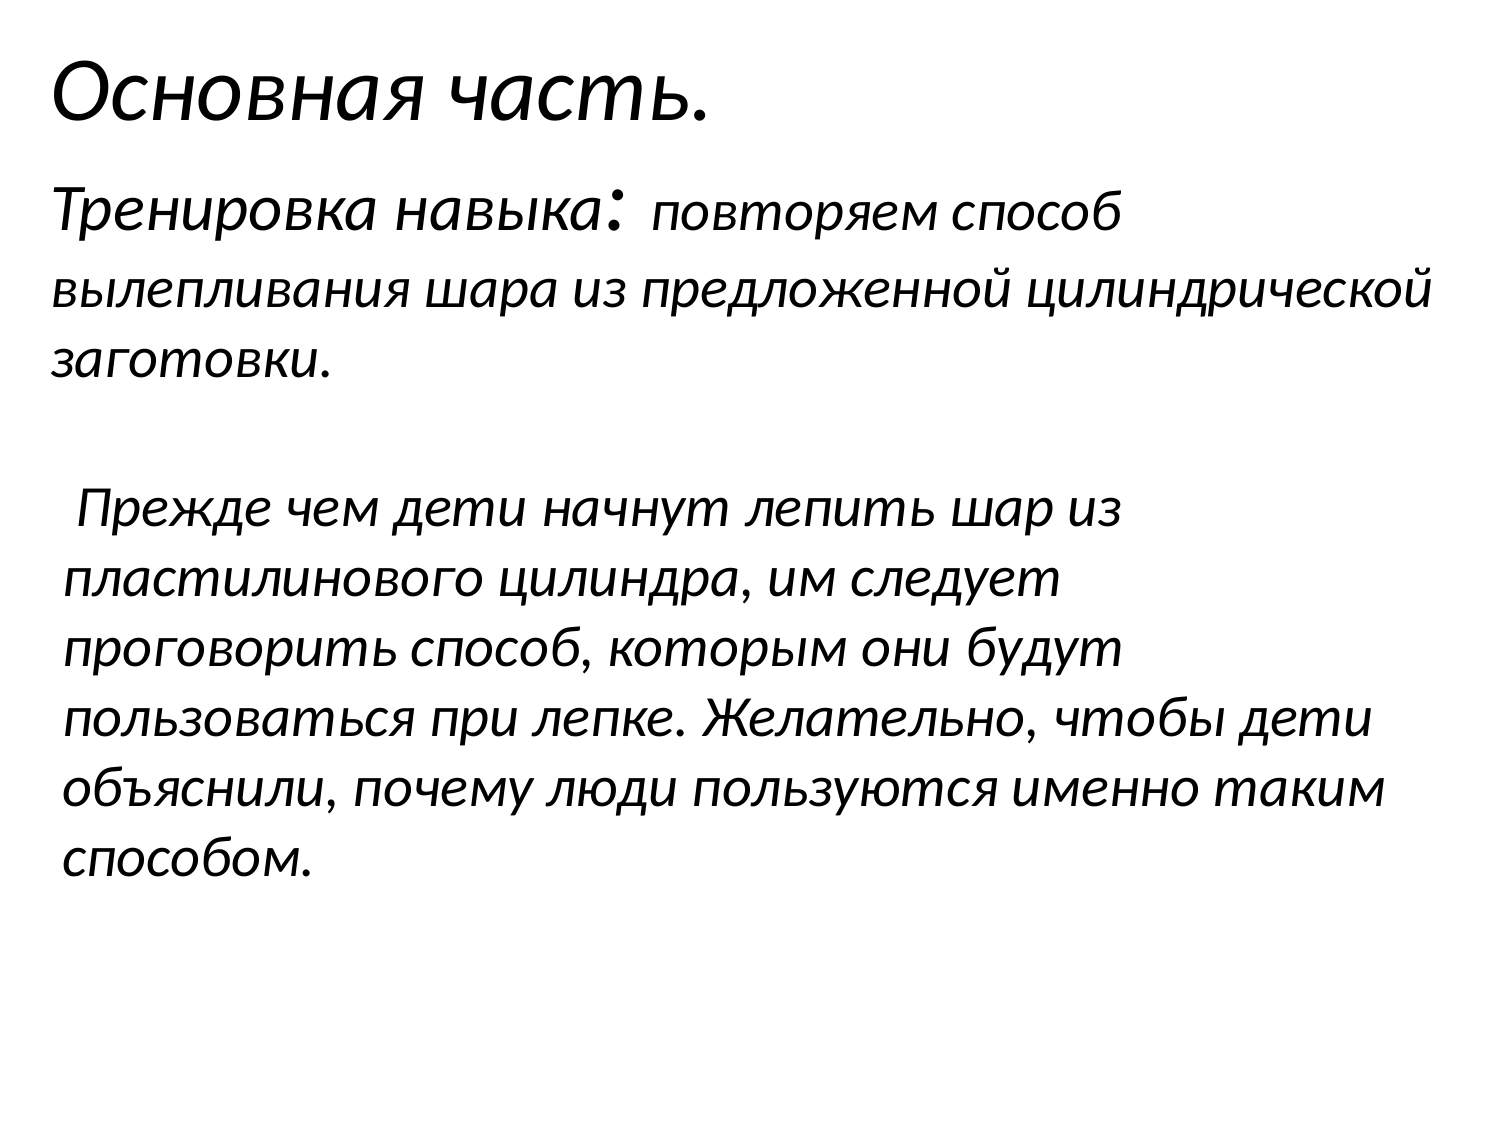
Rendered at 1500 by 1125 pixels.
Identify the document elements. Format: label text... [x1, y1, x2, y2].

title Основная часть. Тренировка навыка: повторяем способ вылепливания шара из предложенной цилиндрической заготовки. [35, 21, 1477, 319]
list Прежде чем дети начнут лепить шар из пластилинового цилиндра, им следует проговорить способ, которым они будут пользоваться при лепке. Желательно, чтобы дети объяснили, почему люди пользуются именно таким способом. [47, 460, 1425, 1005]
